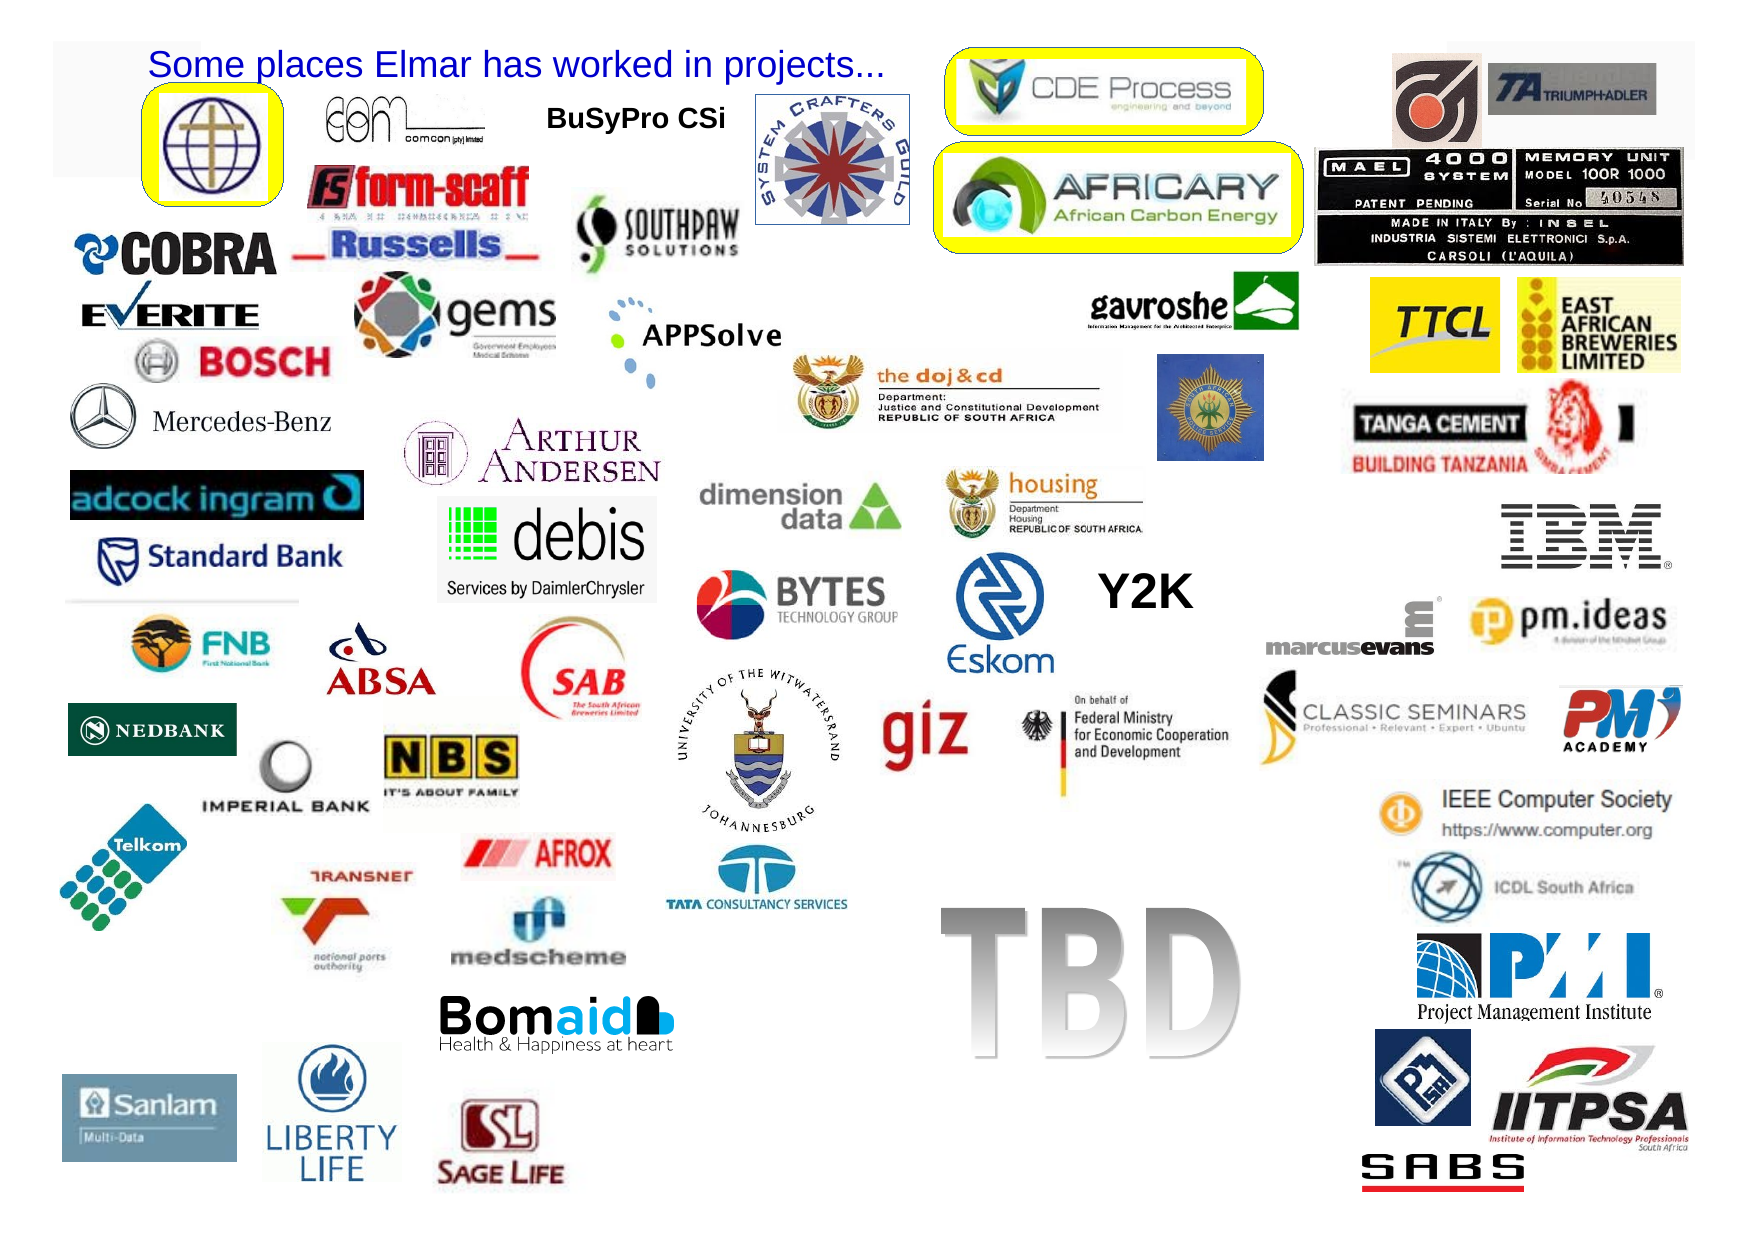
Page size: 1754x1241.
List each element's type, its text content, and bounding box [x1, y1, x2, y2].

picture [321, 94, 485, 150]
picture [956, 59, 1247, 125]
picture [1517, 277, 1681, 373]
picture [1362, 933, 1689, 1192]
picture [59, 803, 187, 931]
picture [65, 496, 657, 881]
picture [918, 548, 1084, 680]
title Some places Elmar has worked in projects... [53, 19, 981, 109]
picture [1266, 596, 1442, 655]
picture [70, 470, 364, 520]
picture [571, 187, 745, 284]
picture [862, 667, 1548, 812]
picture [451, 886, 627, 975]
picture [1314, 53, 1684, 266]
text_box [53, 82, 284, 207]
text_box BuSyPro CSi [531, 94, 742, 153]
picture [665, 661, 851, 910]
picture [262, 1042, 402, 1182]
picture [1488, 496, 1678, 579]
picture [1157, 354, 1264, 461]
picture [307, 165, 529, 223]
text_box [944, 47, 1264, 136]
picture [943, 153, 1291, 237]
picture [1559, 685, 1683, 753]
text_box [933, 141, 1304, 254]
picture [271, 862, 424, 982]
text_box TBD [1041, 907, 1124, 1057]
picture [414, 1079, 591, 1194]
picture [67, 218, 556, 449]
picture [1323, 378, 1670, 474]
text_box TBD [941, 907, 1025, 1057]
picture [68, 703, 373, 816]
picture [755, 94, 910, 225]
picture [394, 410, 674, 491]
picture [1086, 270, 1300, 331]
text_box [1446, 41, 1695, 160]
picture [696, 567, 898, 642]
picture [1488, 63, 1657, 115]
picture [62, 1074, 237, 1162]
picture [1370, 779, 1677, 927]
picture [159, 93, 268, 201]
picture [941, 466, 1146, 542]
picture [435, 992, 674, 1054]
text_box Y2K [1086, 555, 1205, 627]
picture [1370, 277, 1501, 373]
picture [696, 454, 902, 559]
text_box TBD [1146, 907, 1238, 1057]
picture [598, 293, 1123, 433]
picture [1375, 1029, 1471, 1127]
picture [1467, 596, 1678, 654]
